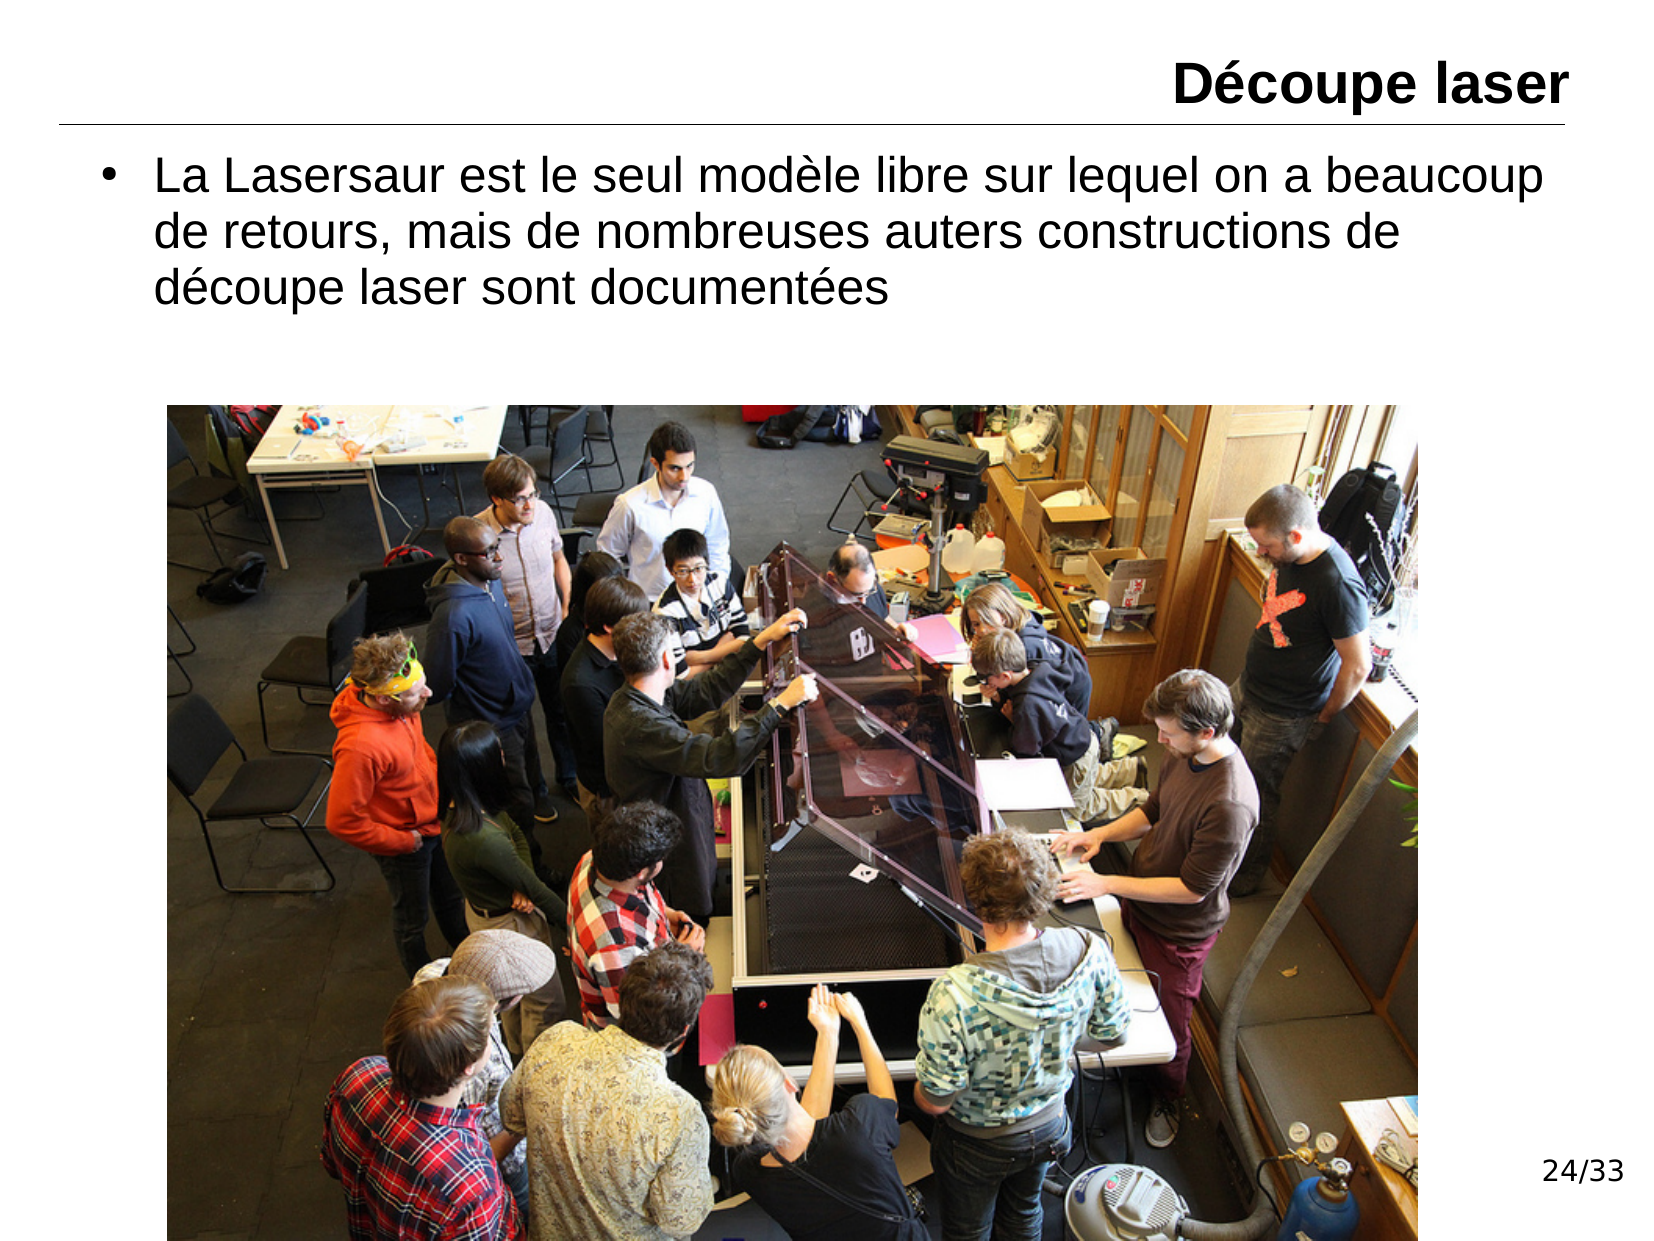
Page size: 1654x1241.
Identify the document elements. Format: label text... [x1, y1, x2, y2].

list La Lasersaur est le seul modèle libre sur lequel on a beaucoup de retours, mais de nombreuses auters constructions de découpe laser sont documentées [82, 147, 1571, 1109]
title Découpe laser [59, 46, 1571, 122]
picture [167, 405, 1418, 1241]
